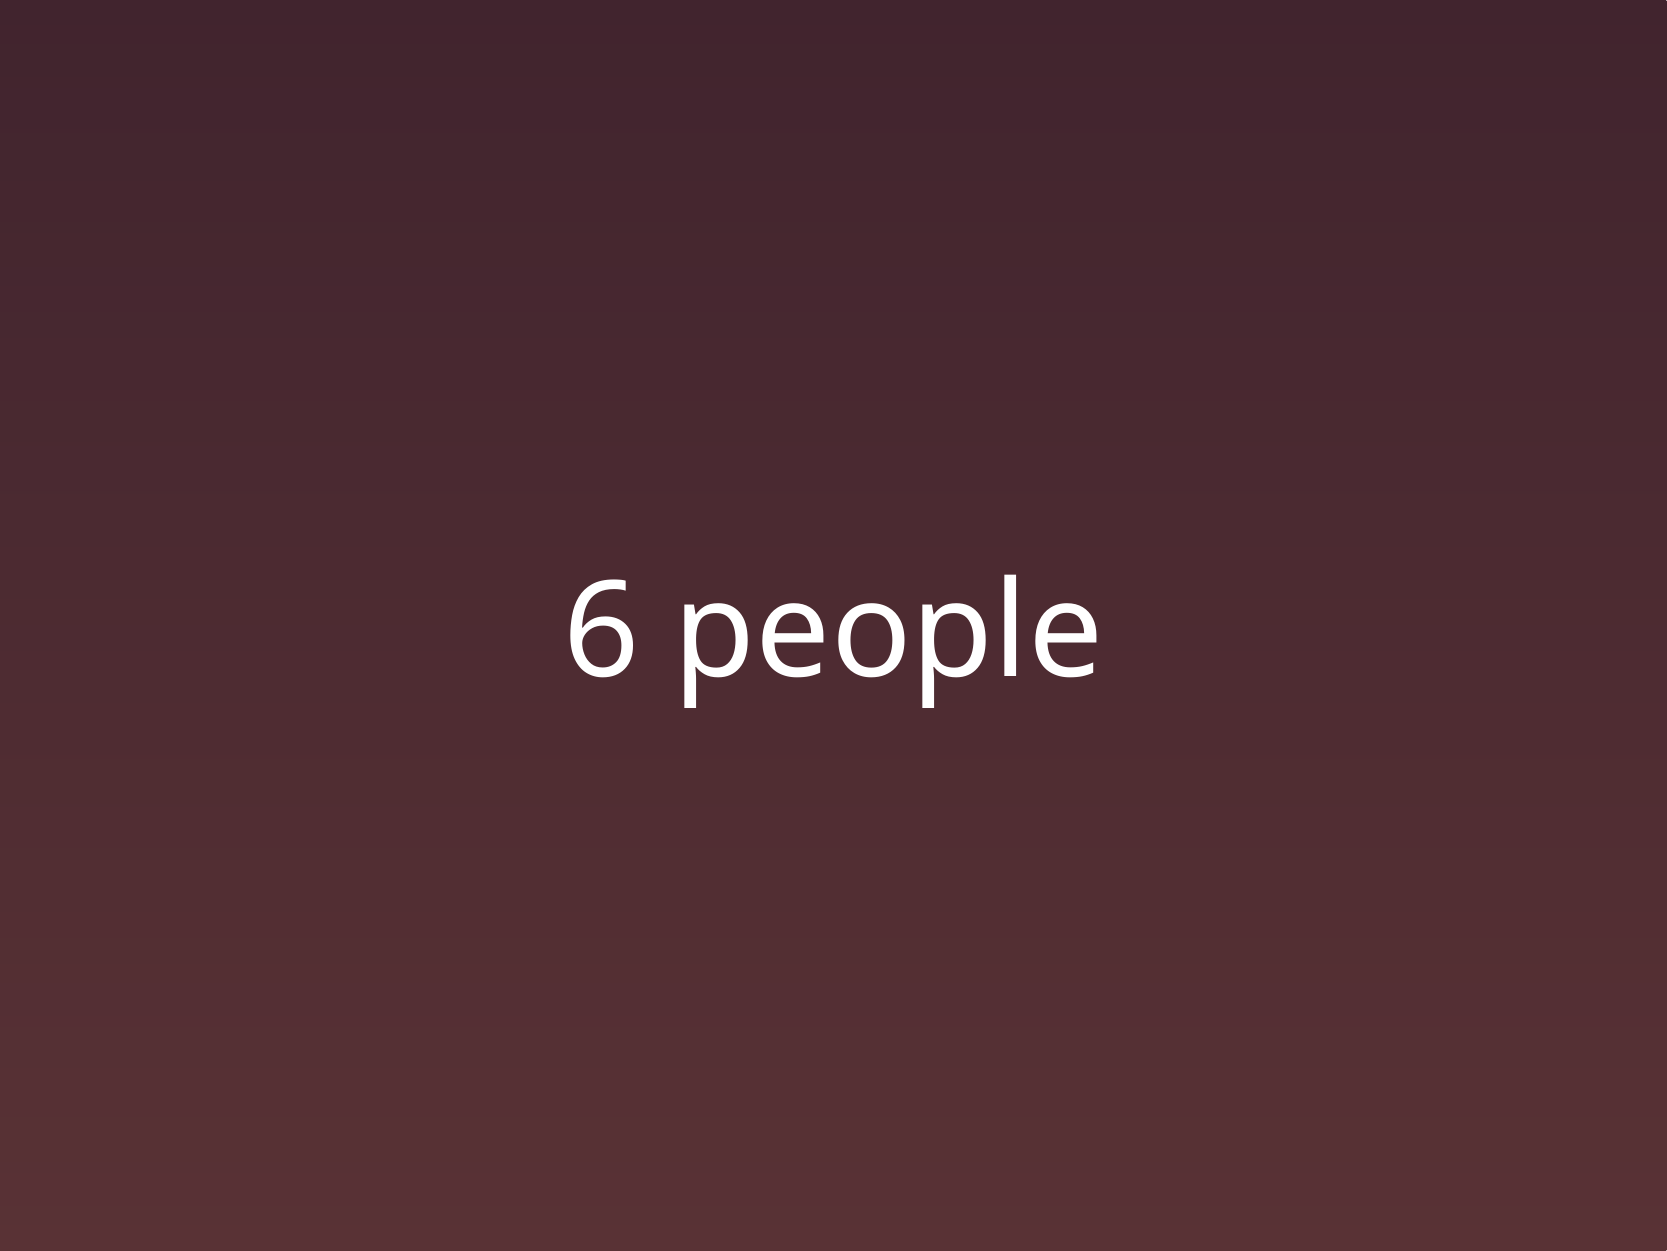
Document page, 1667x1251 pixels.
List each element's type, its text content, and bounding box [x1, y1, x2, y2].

title 6 people [162, 381, 1505, 869]
